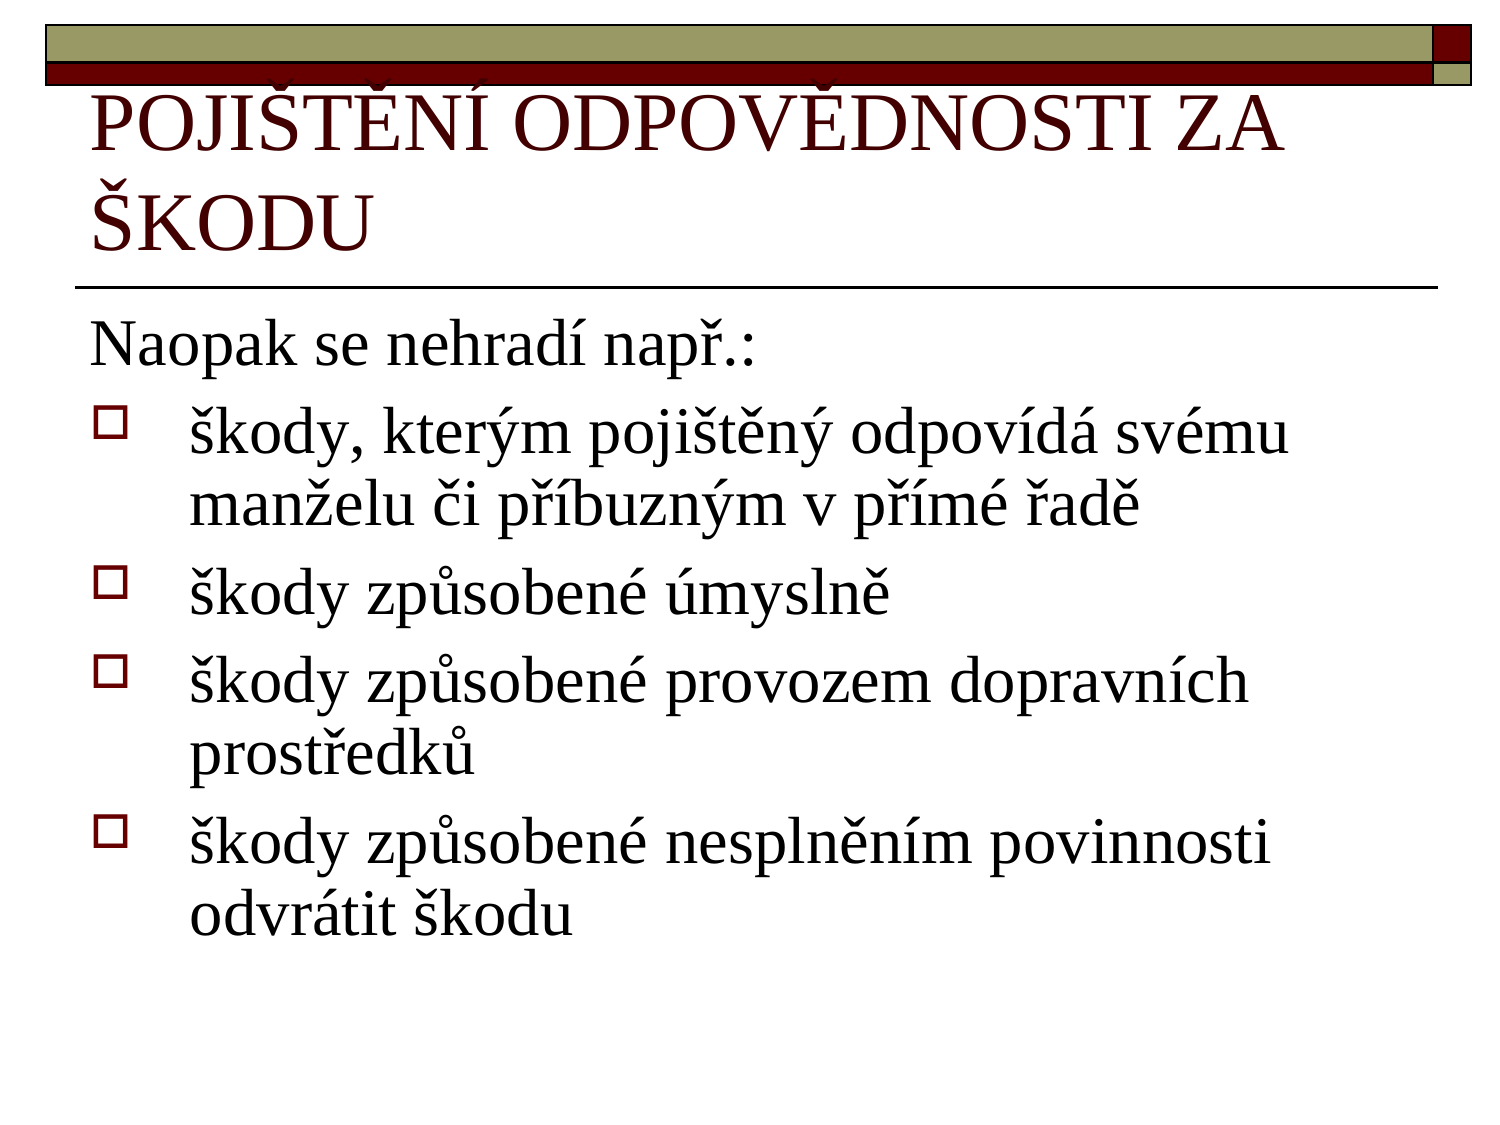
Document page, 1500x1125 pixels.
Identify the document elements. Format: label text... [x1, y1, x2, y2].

title POJIŠTĚNÍ ODPOVĚDNOSTI ZA ŠKODU [75, 59, 1426, 275]
list Naopak se nehradí např.: škody, kterým pojištěný odpovídá svému manželu či příbuzným v přímé řadě škody způsobené úmyslně škody způsobené provozem dopravních prostředků škody způsobené nesplněním povinnosti odvrátit škodu [75, 299, 1426, 1047]
